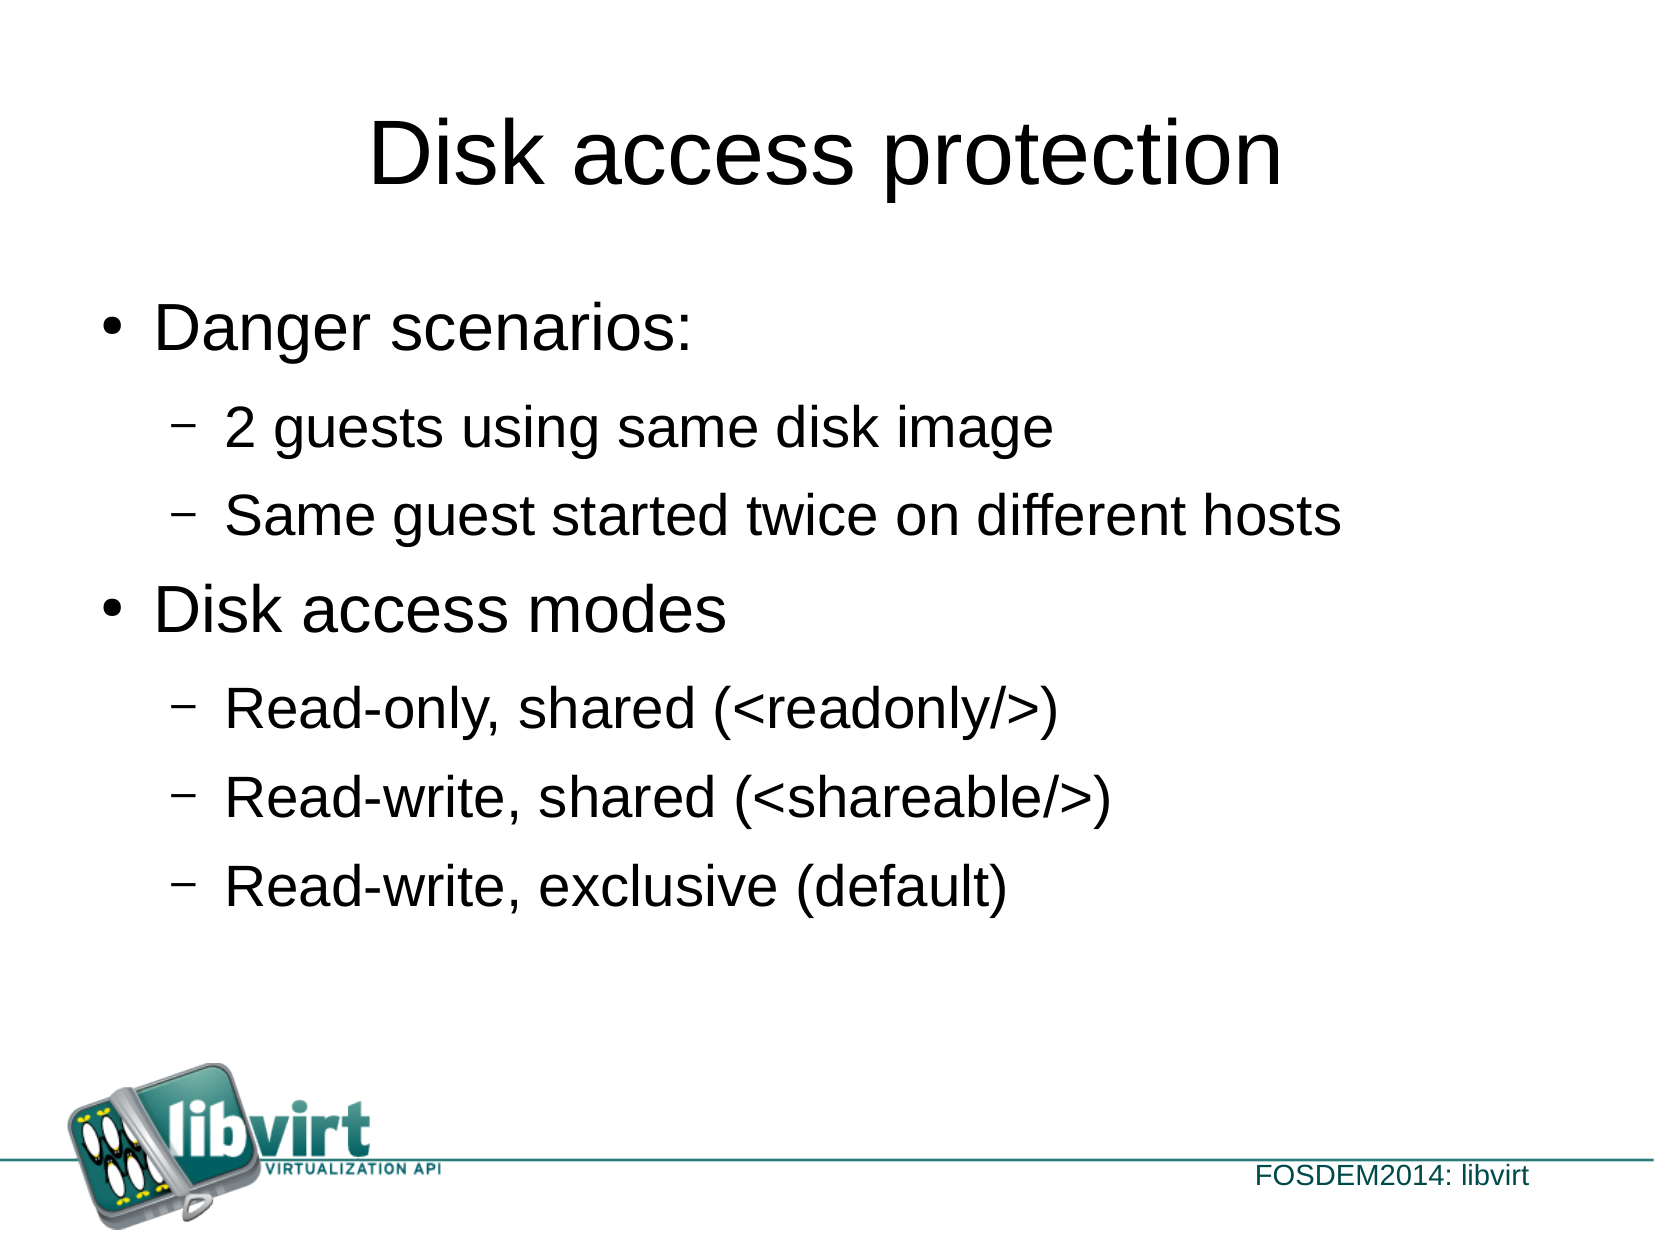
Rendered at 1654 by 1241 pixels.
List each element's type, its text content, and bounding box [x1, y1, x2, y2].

list Danger scenarios: 2 guests using same disk image Same guest started twice on different hosts Disk access modes Read-only, shared (<readonly/>) Read-write, shared (<shareable/>) Read-write, exclusive (default) [82, 290, 1571, 1010]
picture [0, 1063, 1654, 1230]
title Disk access protection [82, 49, 1571, 257]
